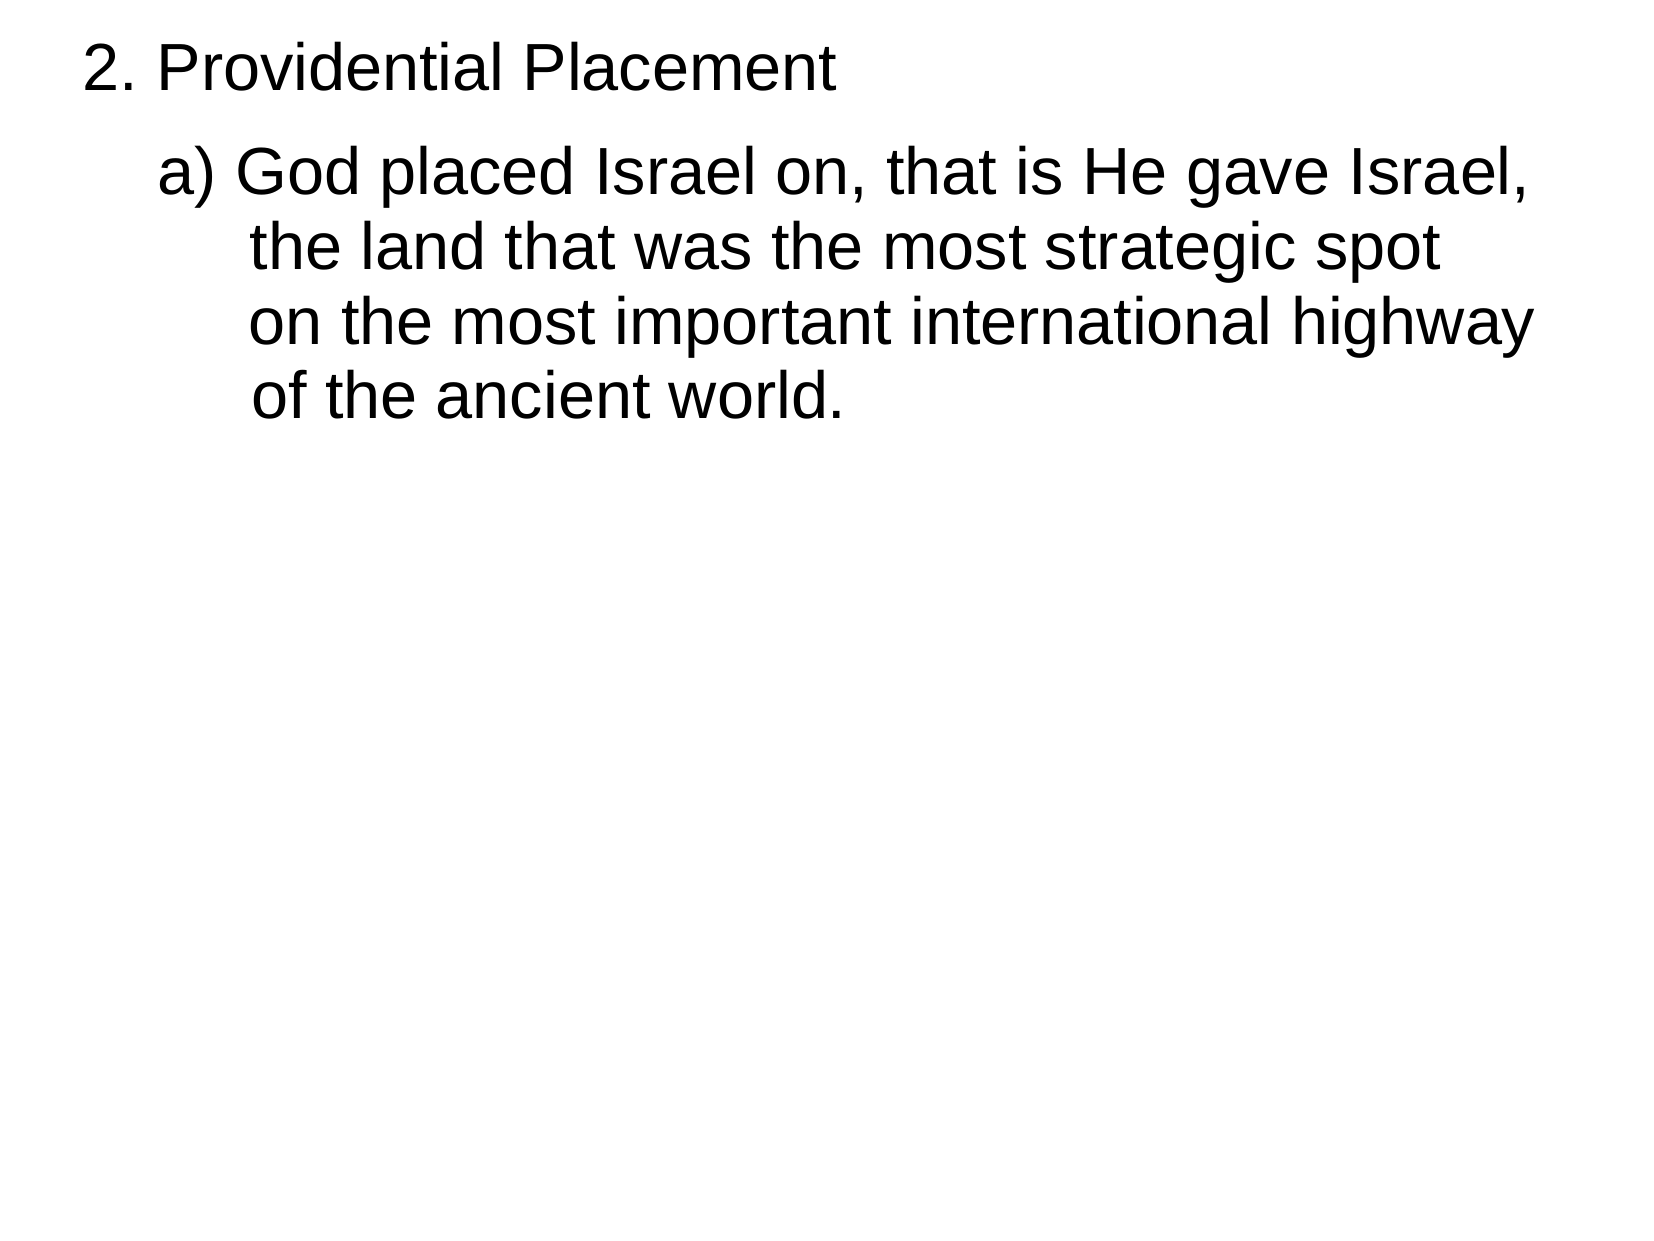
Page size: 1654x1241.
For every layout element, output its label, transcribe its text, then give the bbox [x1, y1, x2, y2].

list 2. Providential Placement a) God placed Israel on, that is He gave Israel, the land that was the most strategic spot on the most important international highway of the ancient world. [82, 30, 1538, 1156]
